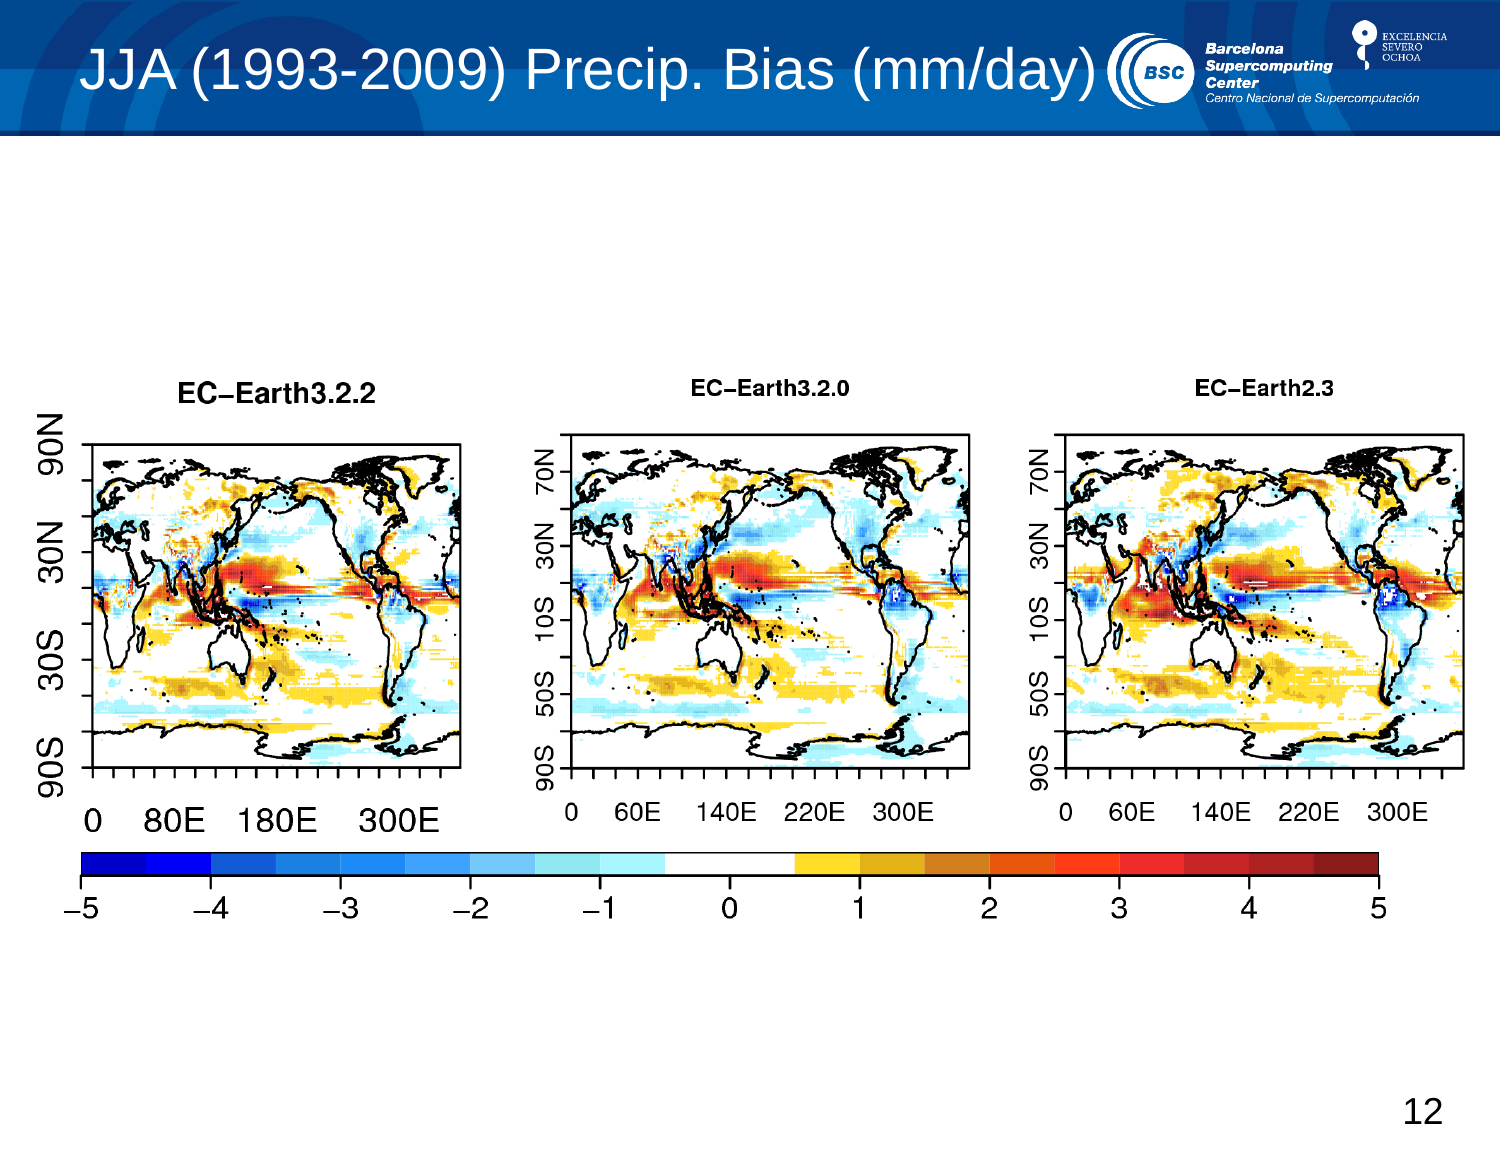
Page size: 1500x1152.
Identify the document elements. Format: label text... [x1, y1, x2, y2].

picture [0, 0, 1500, 136]
picture [0, 352, 1500, 945]
title JJA (1993-2009) Precip. Bias (mm/day) [65, 23, 1134, 138]
